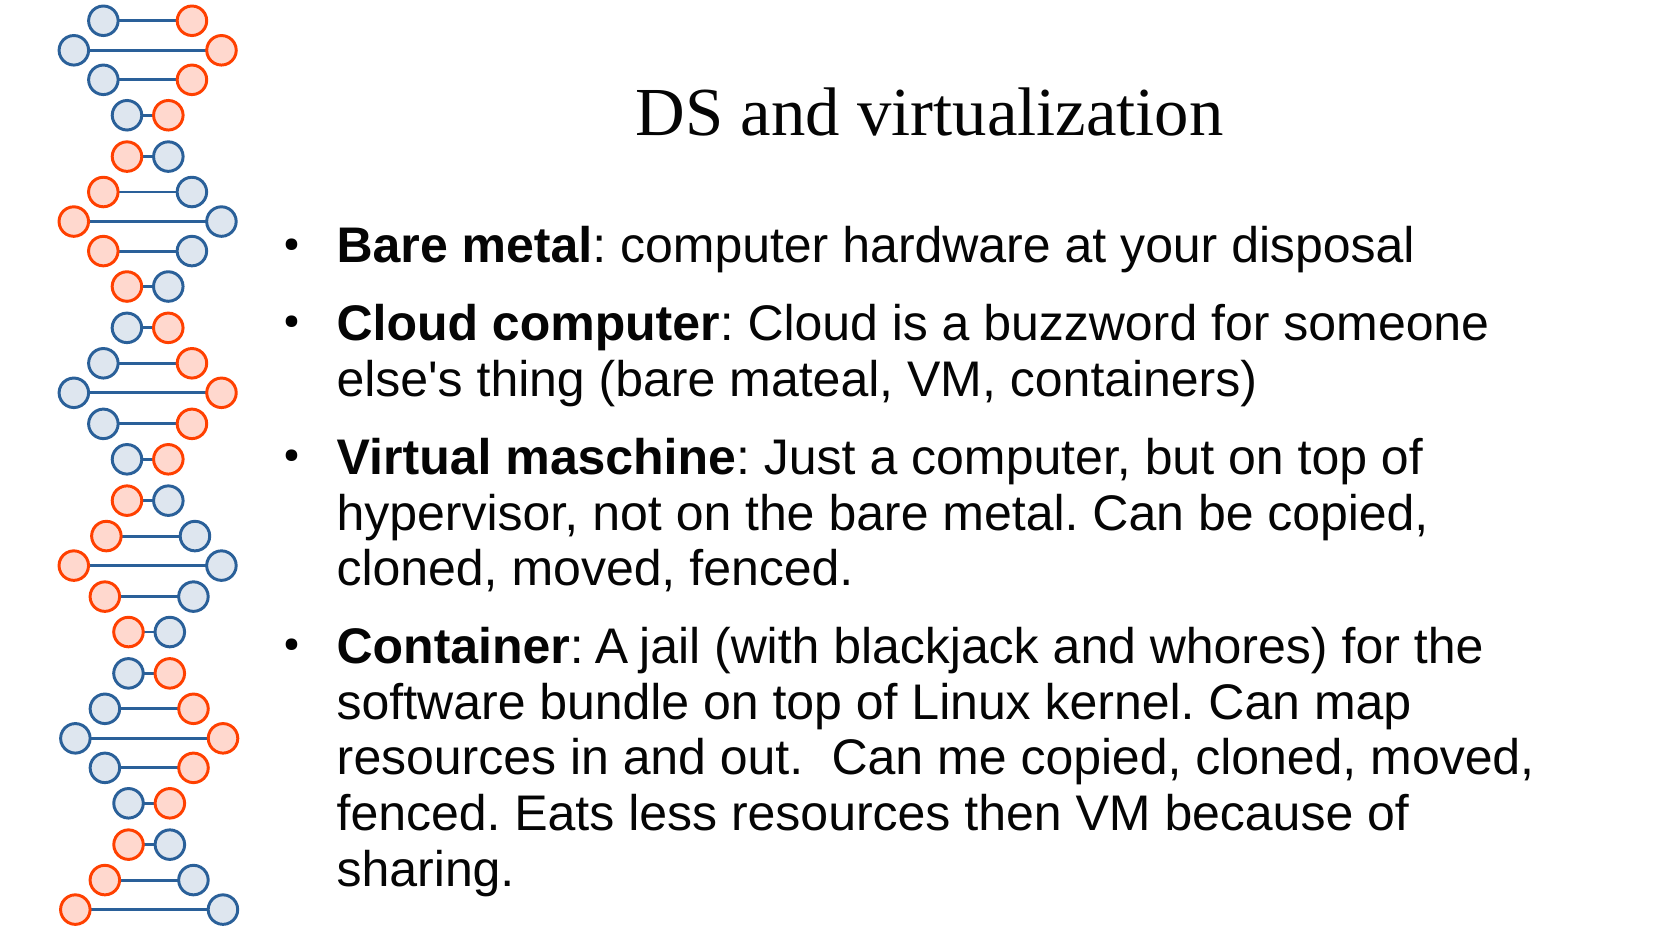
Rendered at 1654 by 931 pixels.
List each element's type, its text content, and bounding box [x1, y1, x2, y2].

title DS and virtualization [265, 35, 1595, 189]
list Bare metal: computer hardware at your disposal Cloud computer: Cloud is a buzzword for someone else's thing (bare mateal, VM, containers) Virtual maschine: Just a computer, but on top of hypervisor, not on the bare metal. Can be copied, cloned, moved, fenced. Container: A jail (with blackjack and whores) for the software bundle on top of Linux kernel. Can map resources in and out. Can me copied, cloned, moved, fenced. Eats less resources then VM because of sharing. [265, 217, 1571, 916]
